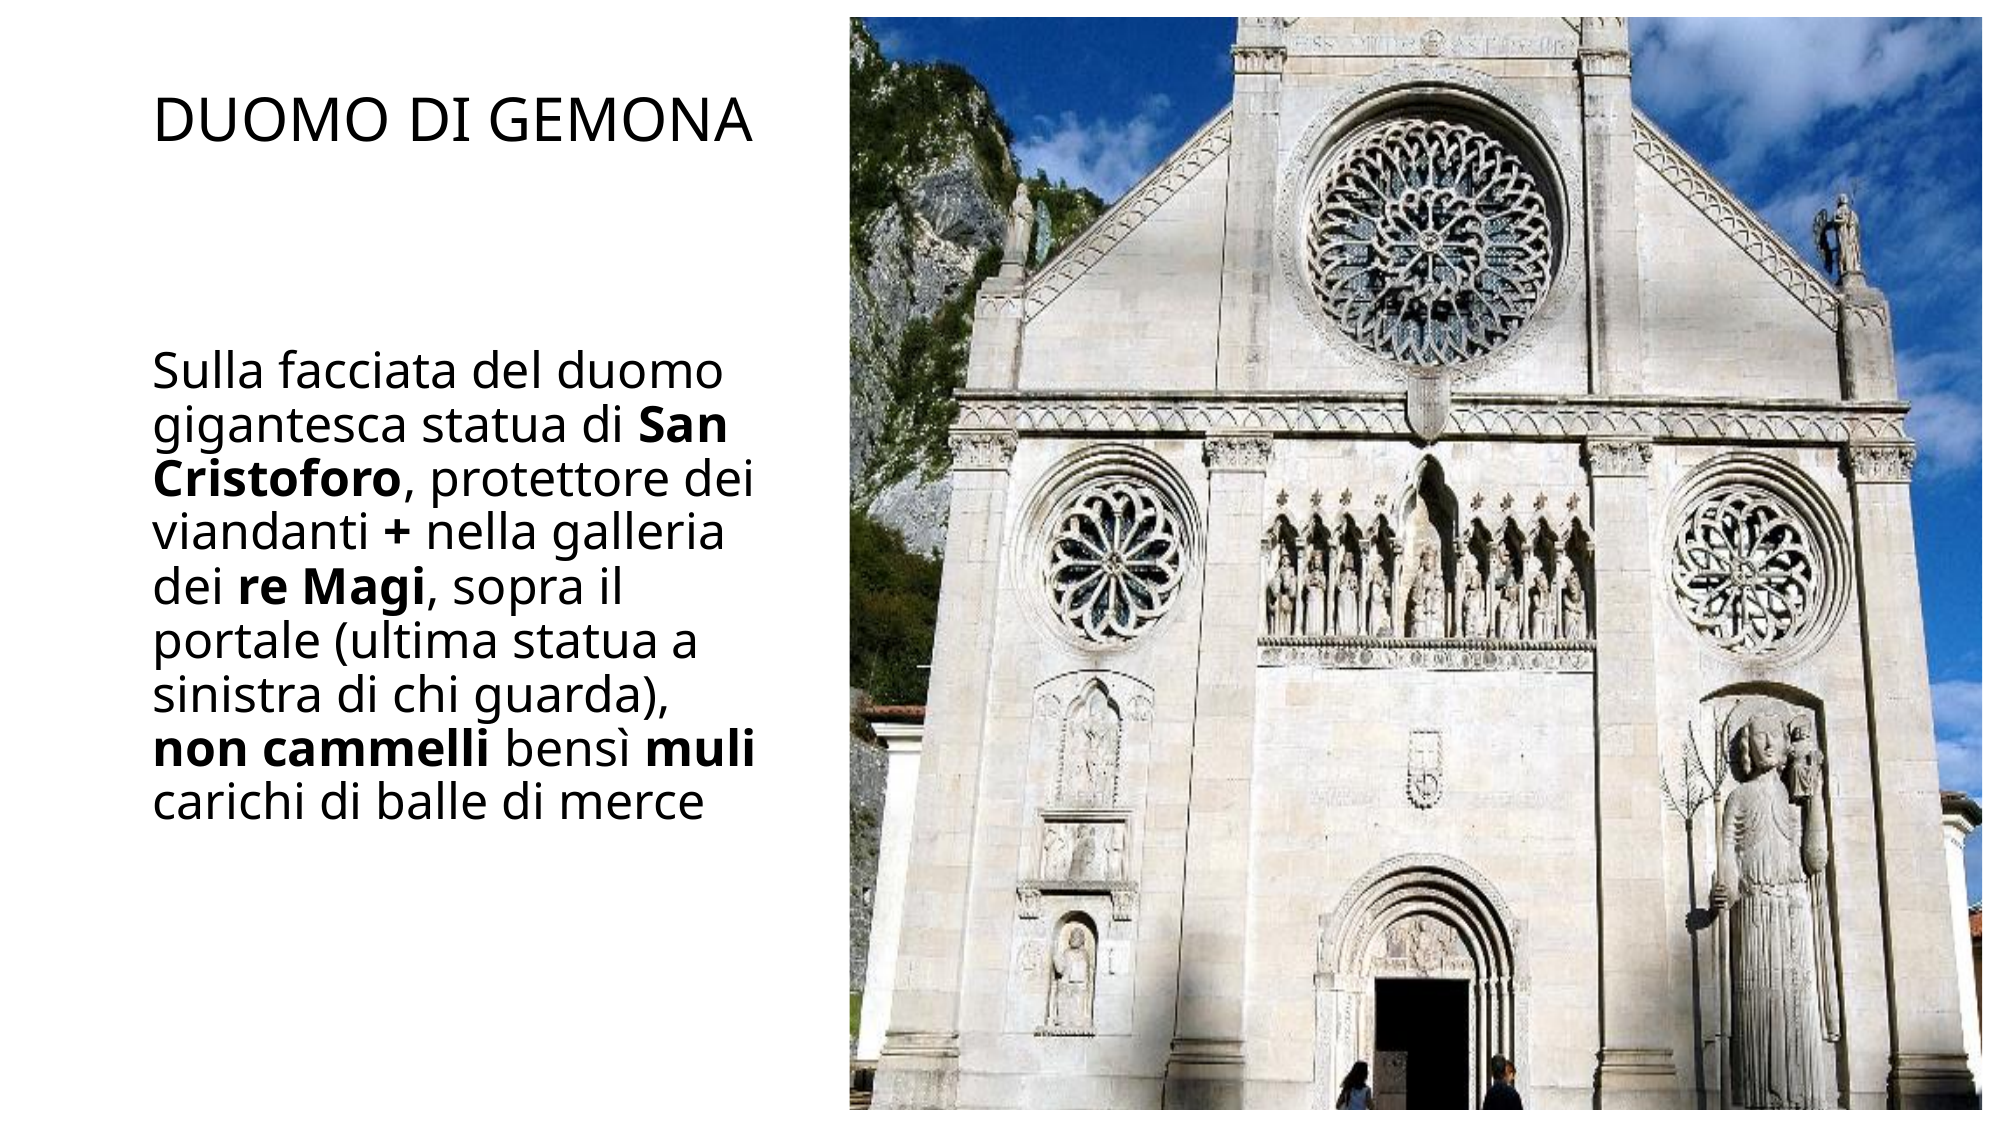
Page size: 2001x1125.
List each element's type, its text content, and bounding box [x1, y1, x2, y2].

list Sulla facciata del duomo gigantesca statua di San Cristoforo, protettore dei viandanti + nella galleria dei re Magi, sopra il portale (ultima statua a sinistra di chi guarda), non cammelli bensì muli carichi di balle di merce [137, 337, 783, 963]
picture [849, 17, 1983, 1110]
title DUOMO DI GEMONA [137, 75, 783, 163]
